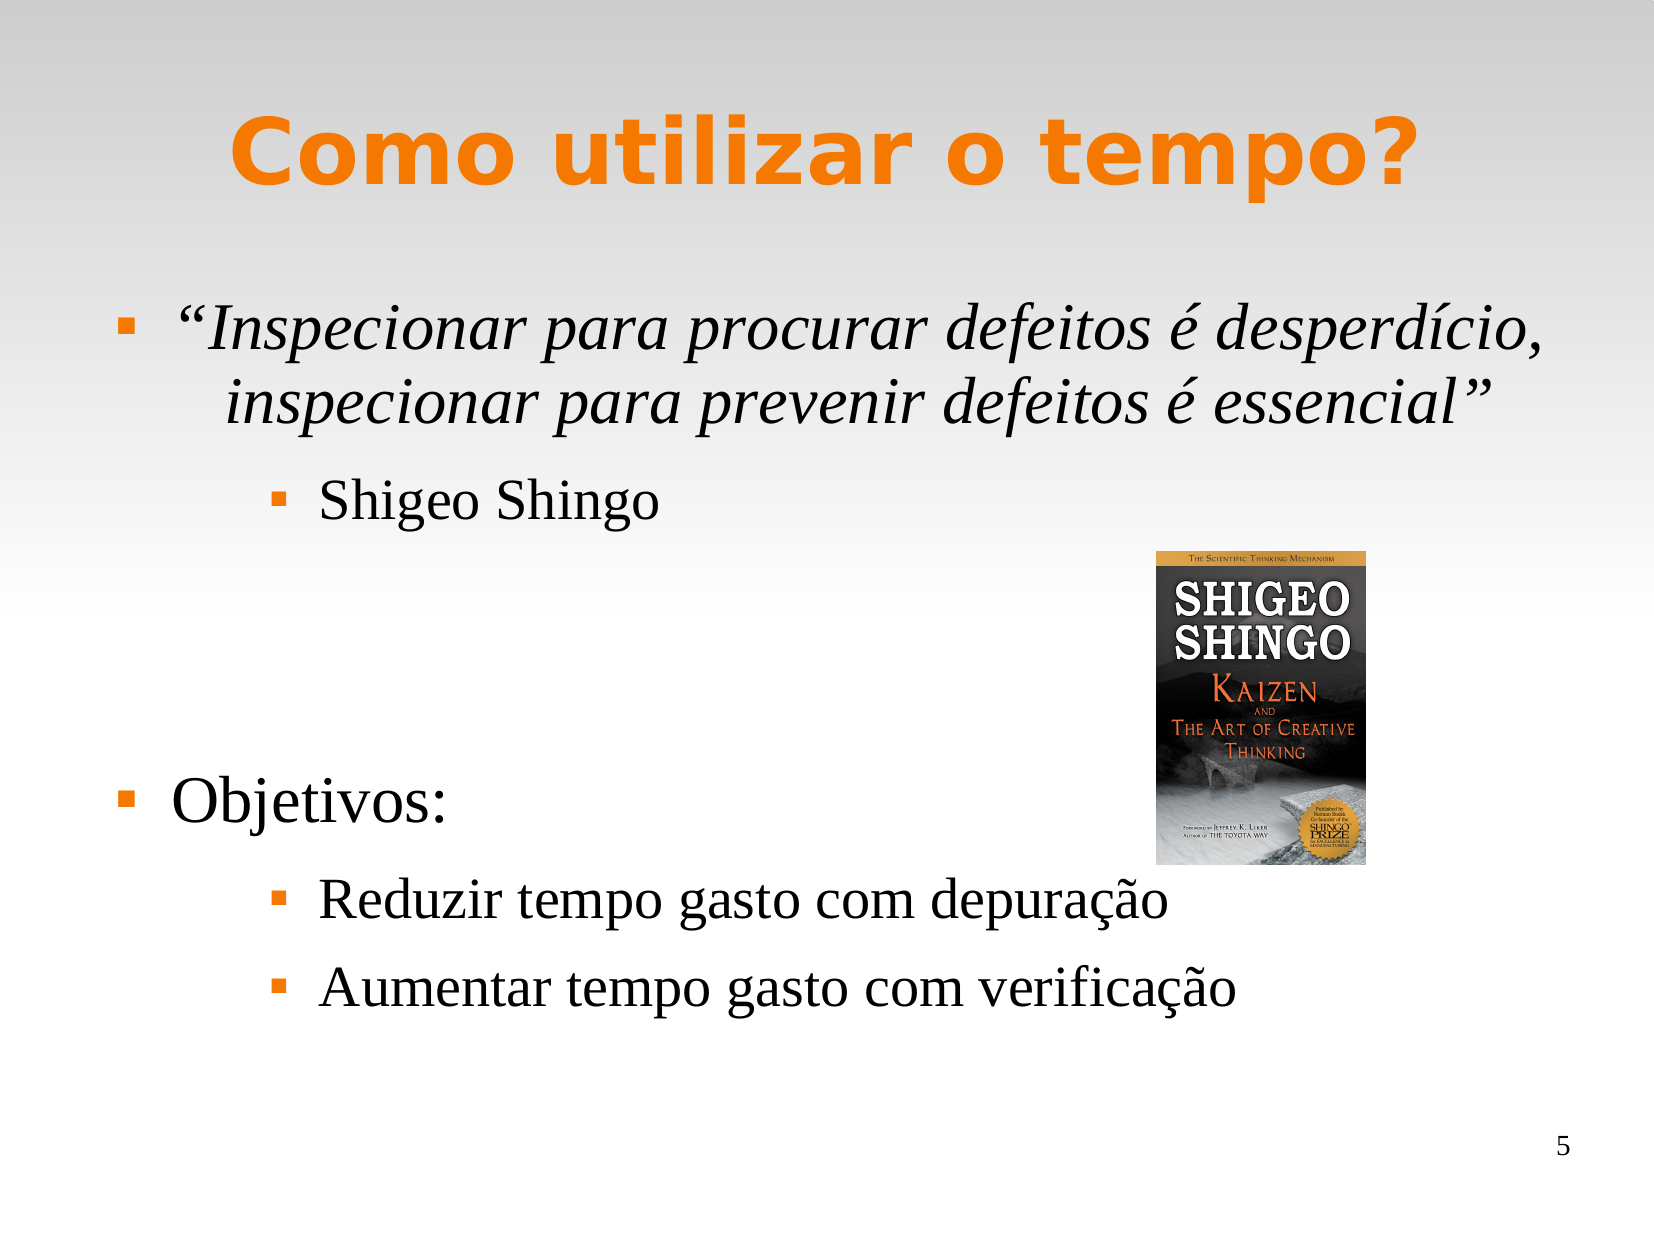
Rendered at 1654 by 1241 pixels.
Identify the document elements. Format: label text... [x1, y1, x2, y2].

picture [1156, 551, 1366, 865]
title Como utilizar o tempo? [82, 49, 1571, 257]
list “Inspecionar para procurar defeitos é desperdício, inspecionar para prevenir defeitos é essencial” Shigeo Shingo Objetivos: Reduzir tempo gasto com depuração Aumentar tempo gasto com verificação [82, 290, 1571, 1094]
